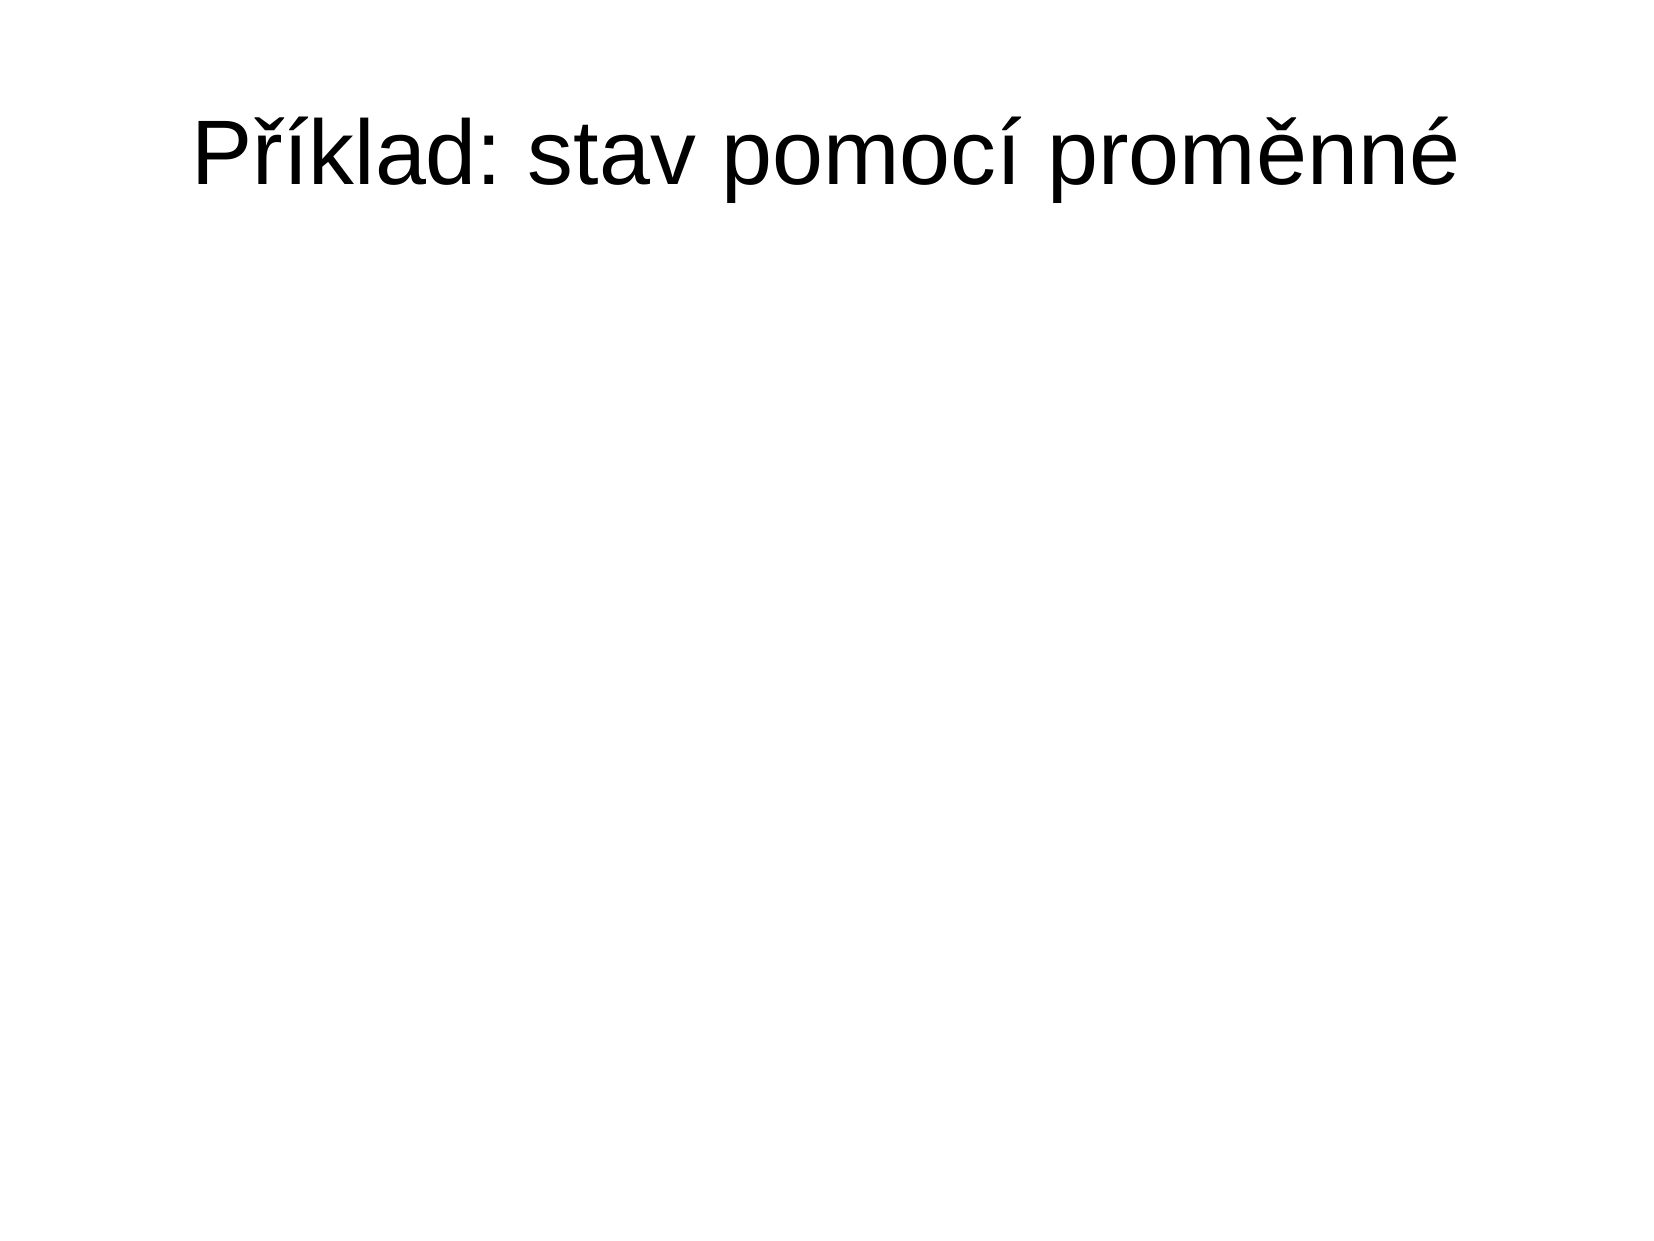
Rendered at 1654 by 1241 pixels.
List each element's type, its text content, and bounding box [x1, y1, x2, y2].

title Příklad: stav pomocí proměnné [82, 56, 1571, 250]
